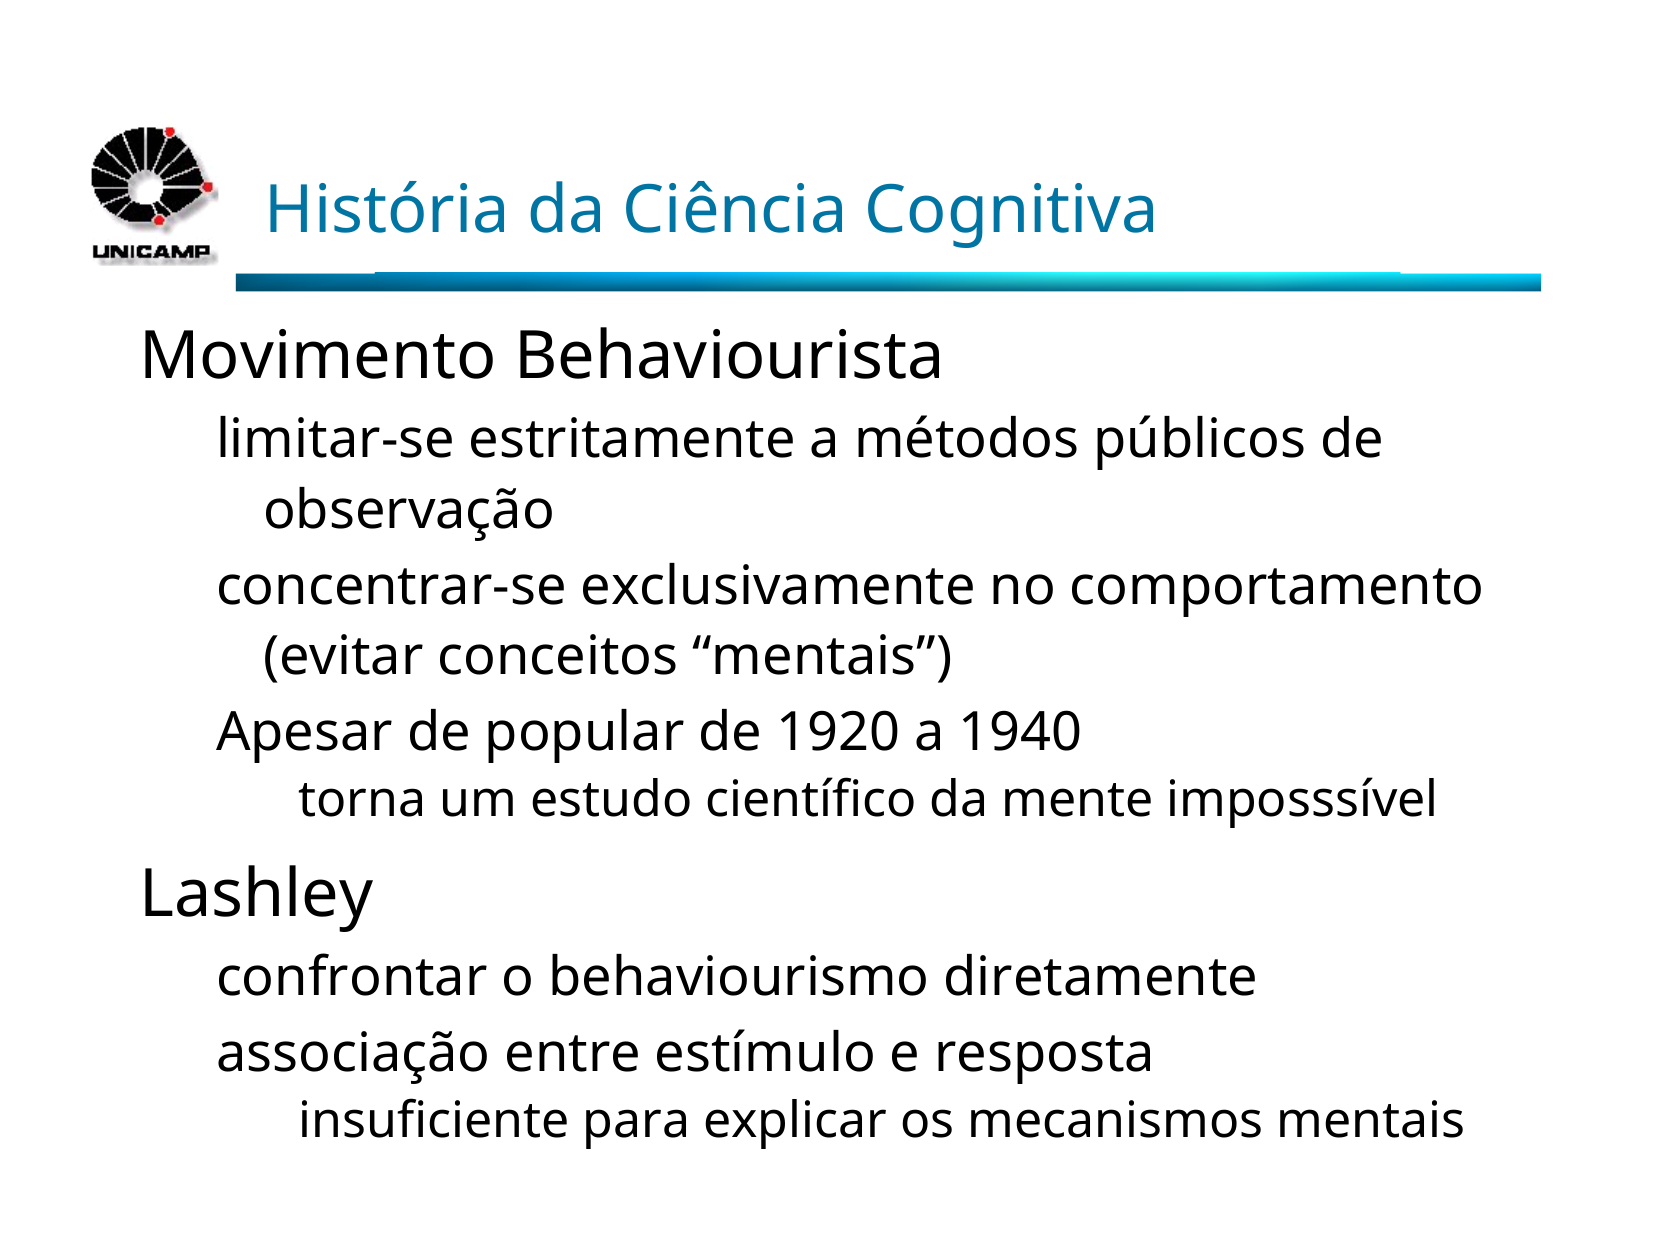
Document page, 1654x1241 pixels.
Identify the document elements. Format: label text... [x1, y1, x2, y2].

picture [125, 272, 1654, 295]
list Movimento Behaviourista limitar-se estritamente a métodos públicos de observação concentrar-se exclusivamente no comportamento (evitar conceitos “mentais”) Apesar de popular de 1920 a 1940 torna um estudo científico da mente imposssível Lashley confrontar o behaviourismo diretamente associação entre estímulo e resposta insuficiente para explicar os mecanismos mentais [121, 309, 1534, 1237]
title História da Ciência Cognitiva [264, 42, 1534, 250]
